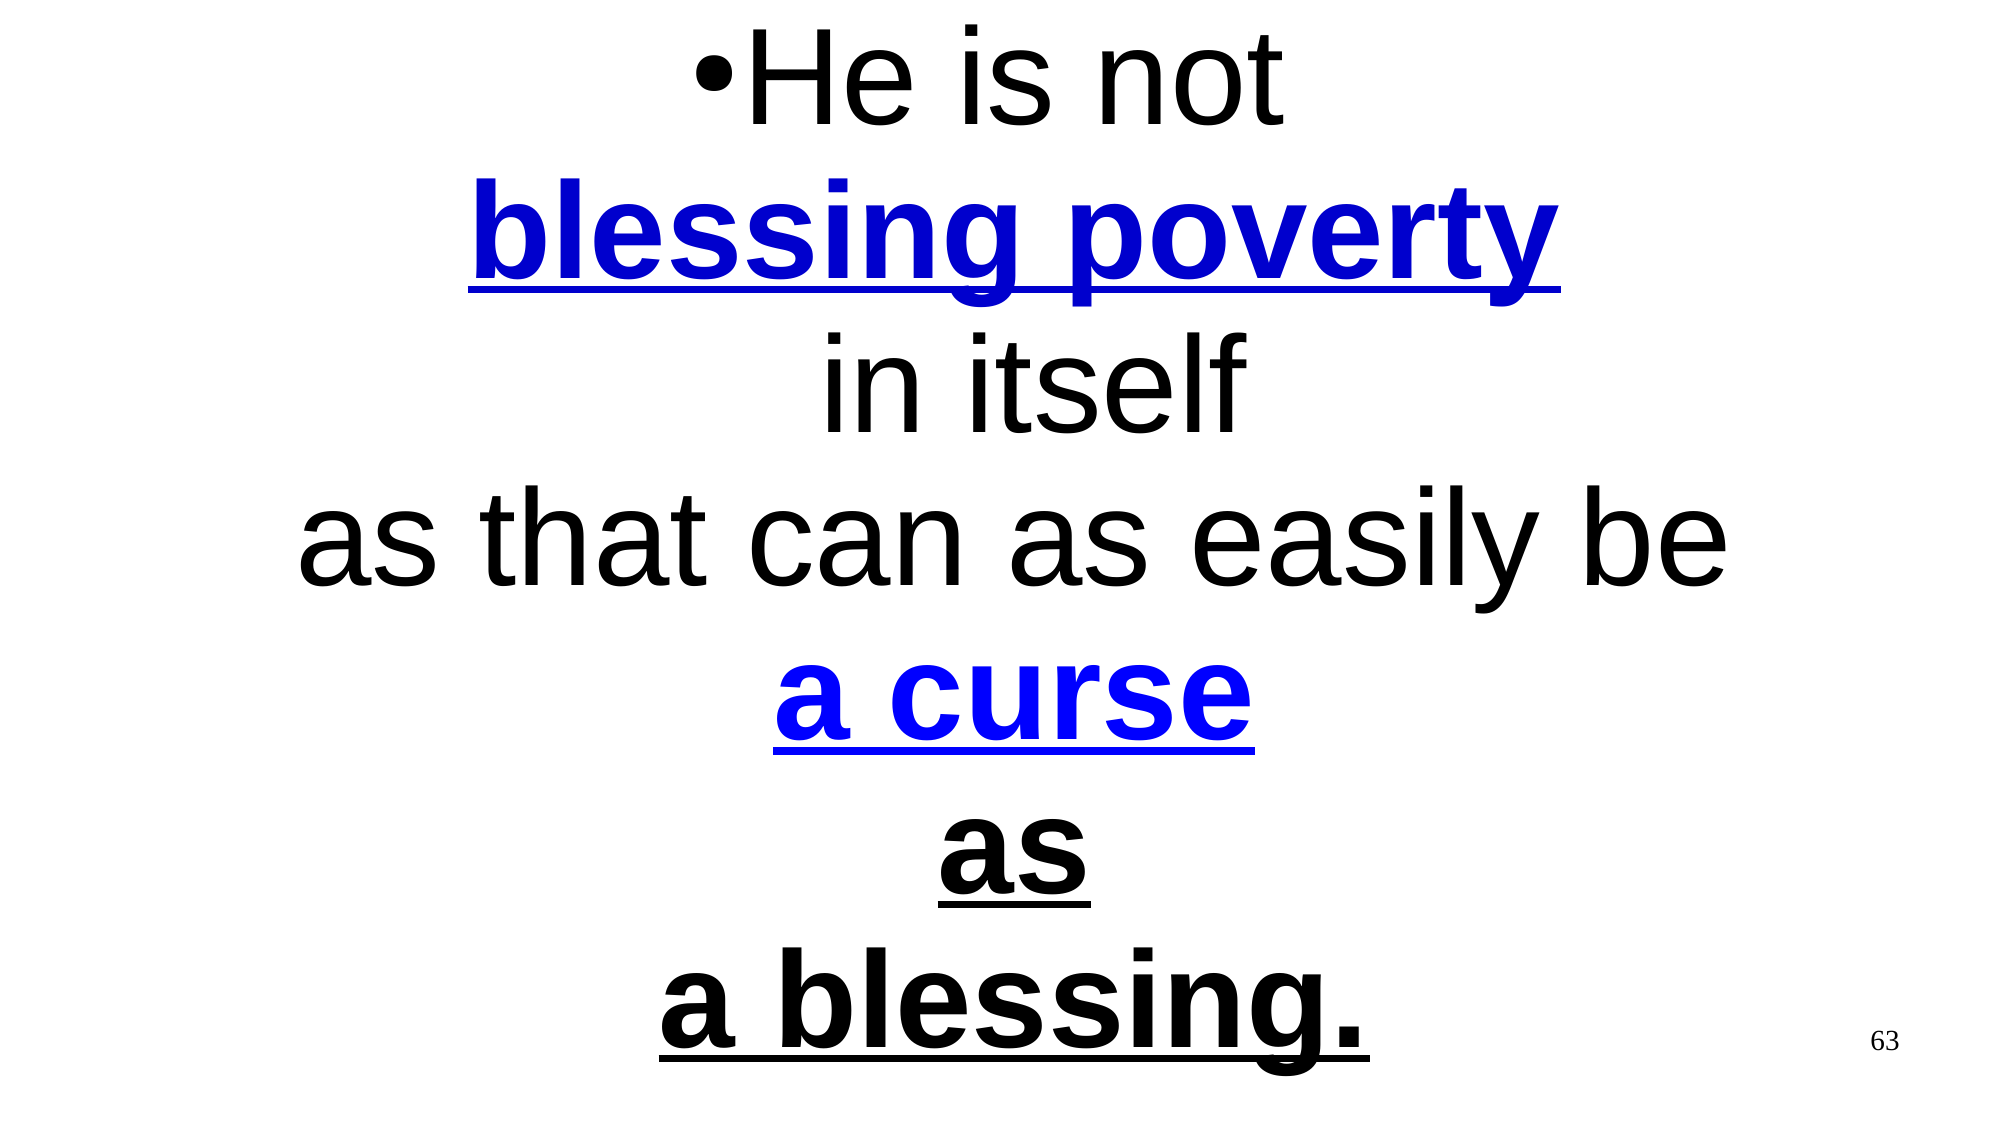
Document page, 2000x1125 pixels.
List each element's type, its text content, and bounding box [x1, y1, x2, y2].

list He is not blessing poverty in itself as that can as easily be a curse as a blessing. [0, 0, 1996, 1123]
